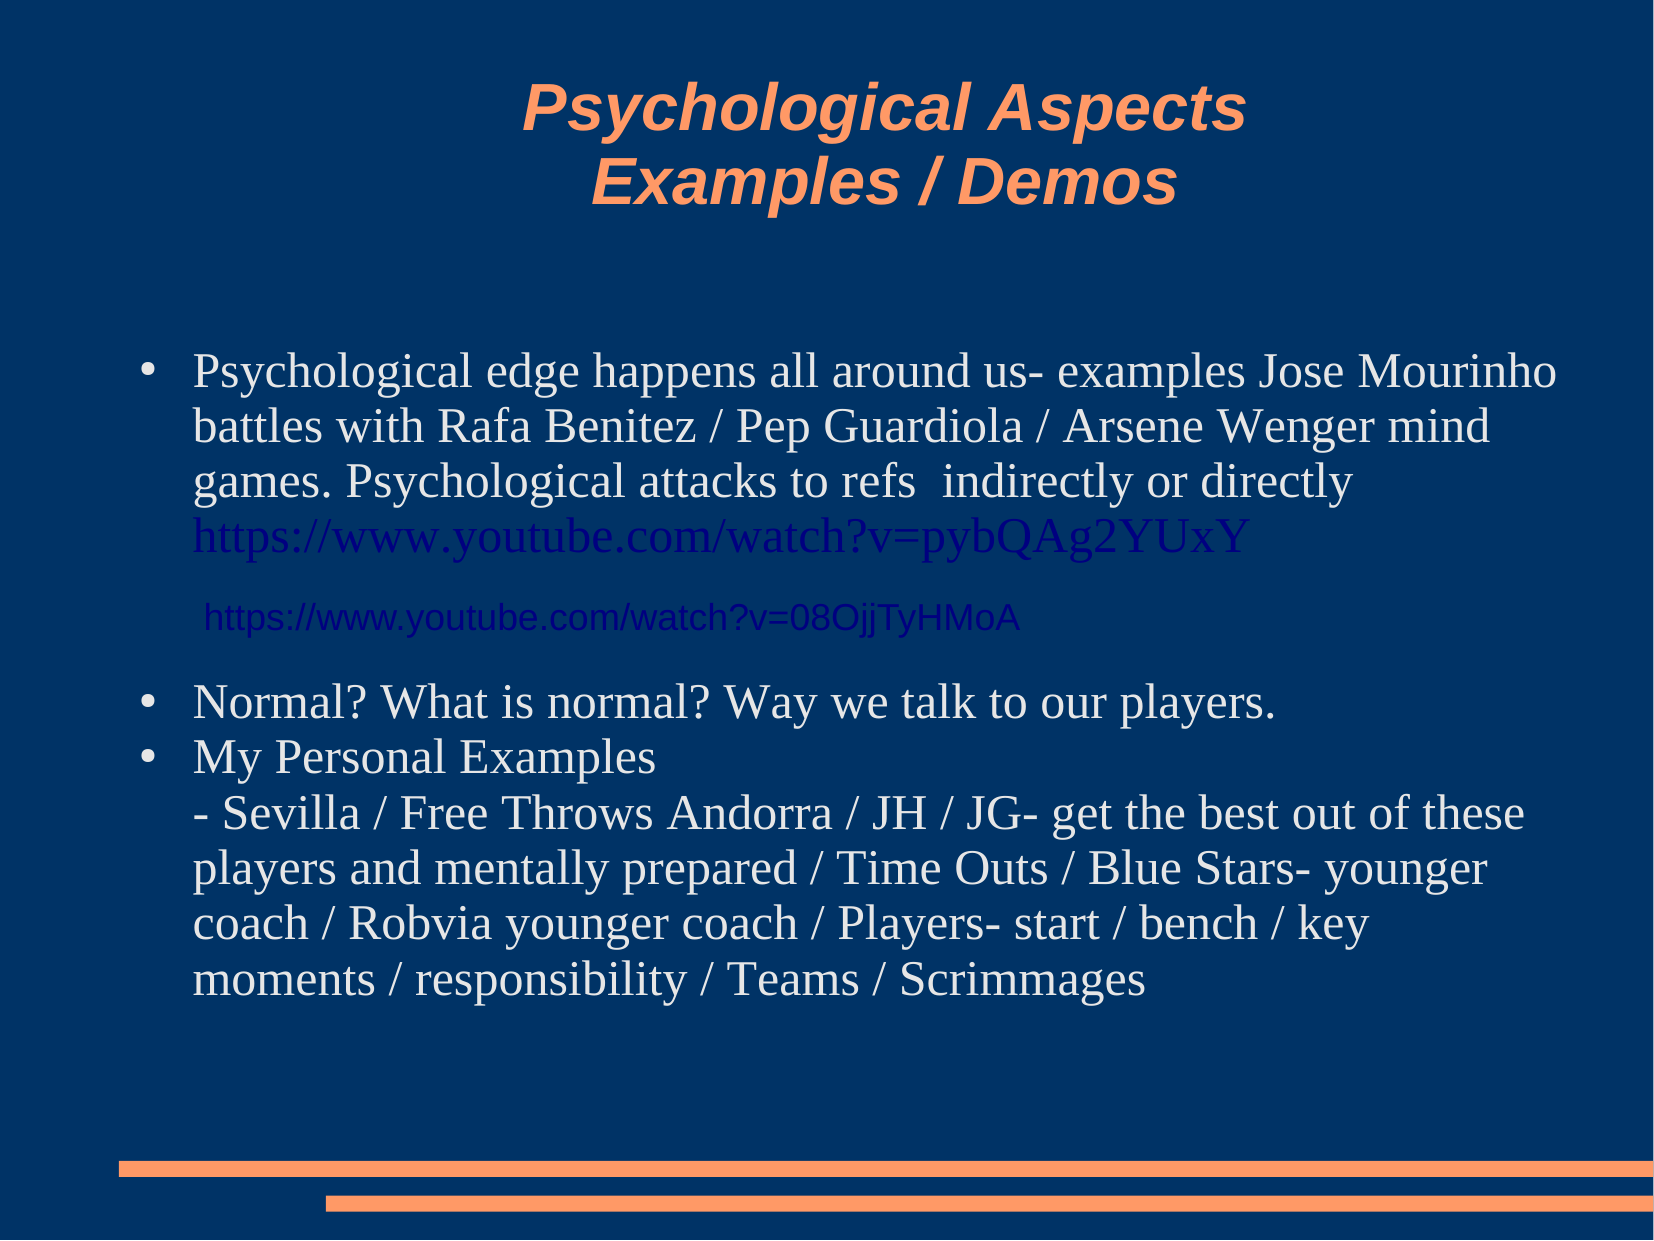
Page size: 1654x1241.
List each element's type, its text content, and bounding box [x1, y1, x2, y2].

text_box https://www.youtube.com/watch?v=08OjjTyHMoA [188, 589, 1229, 661]
title Psychological Aspects Examples / Demos [188, 40, 1602, 249]
list Psychological edge happens all around us- examples Jose Mourinho battles with Rafa Benitez / Pep Guardiola / Arsene Wenger mind games. Psychological attacks to refs indirectly or directly https://www.youtube.com/watch?v=pybQAg2YUxY Normal? What is normal? Way we talk to our players. My Personal Examples - Sevilla / Free Throws Andorra / JH / JG- get the best out of these players and mentally prepared / Time Outs / Blue Stars- younger coach / Robvia younger coach / Players- start / bench / key moments / responsibility / Teams / Scrimmages [121, 342, 1561, 1153]
